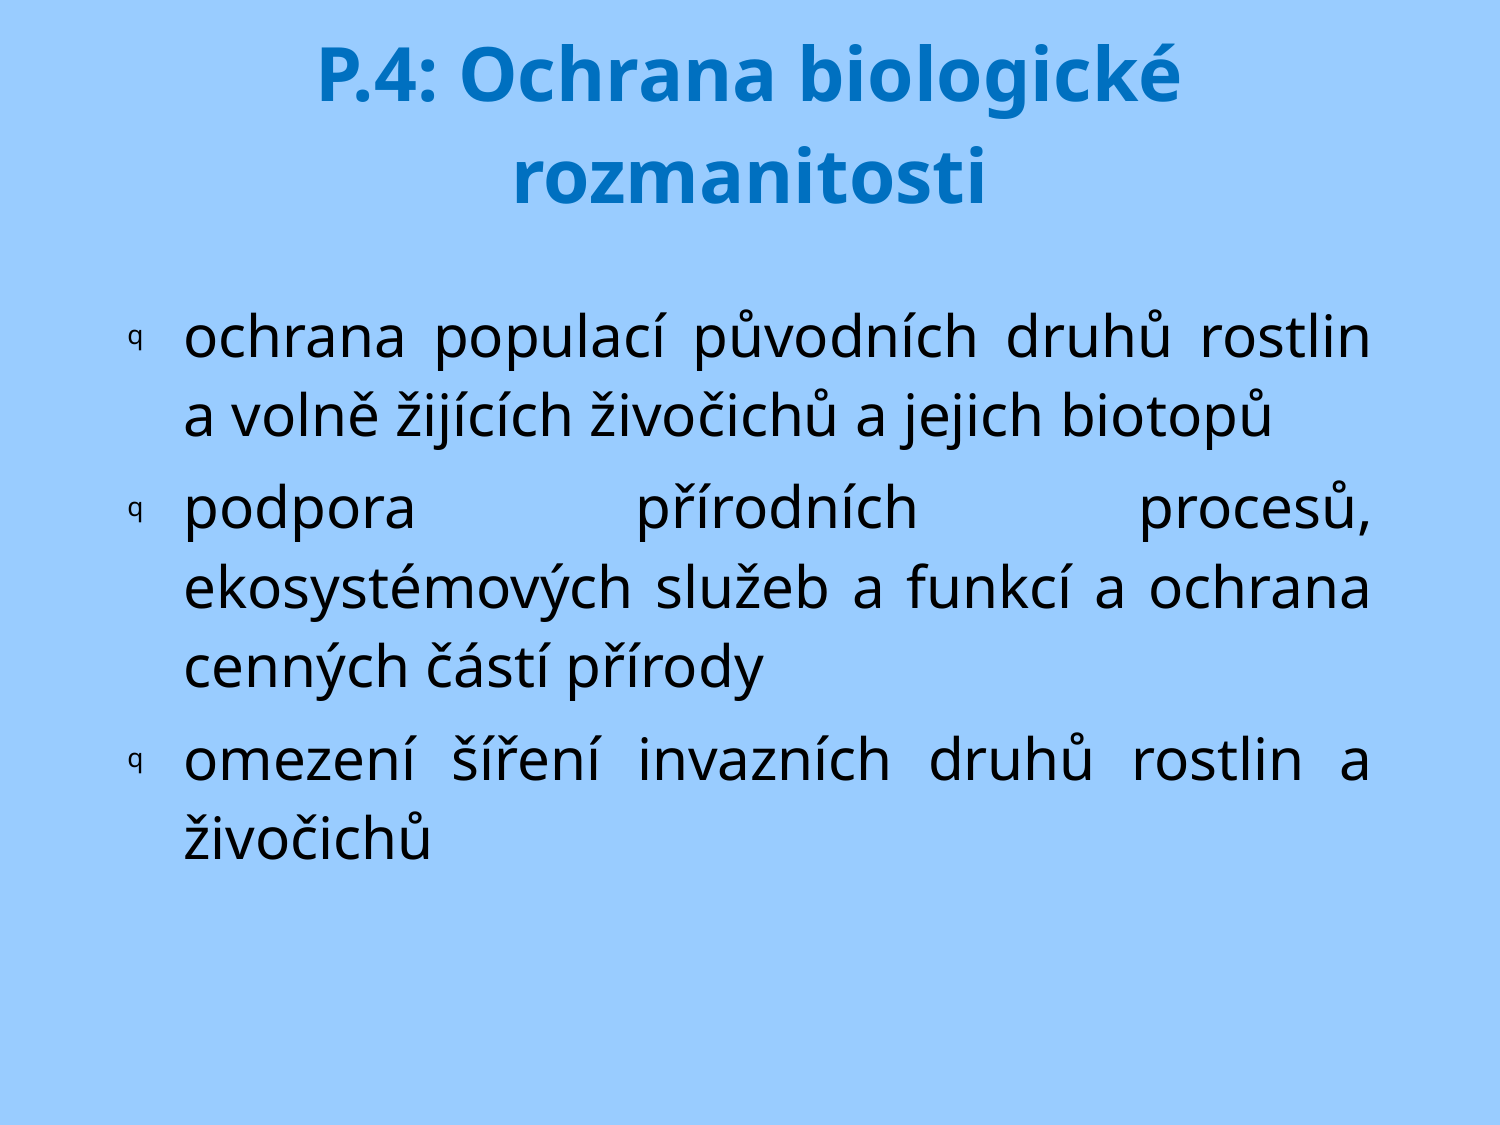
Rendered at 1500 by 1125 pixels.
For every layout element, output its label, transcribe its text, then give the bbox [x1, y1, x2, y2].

title P.4: Ochrana biologické rozmanitosti [112, 35, 1388, 211]
list ochrana populací původních druhů rostlin a volně žijících živočichů a jejich biotopů podpora přírodních procesů, ekosystémových služeb a funkcí a ochrana cenných částí přírody omezení šíření invazních druhů rostlin a živočichů [112, 287, 1388, 950]
